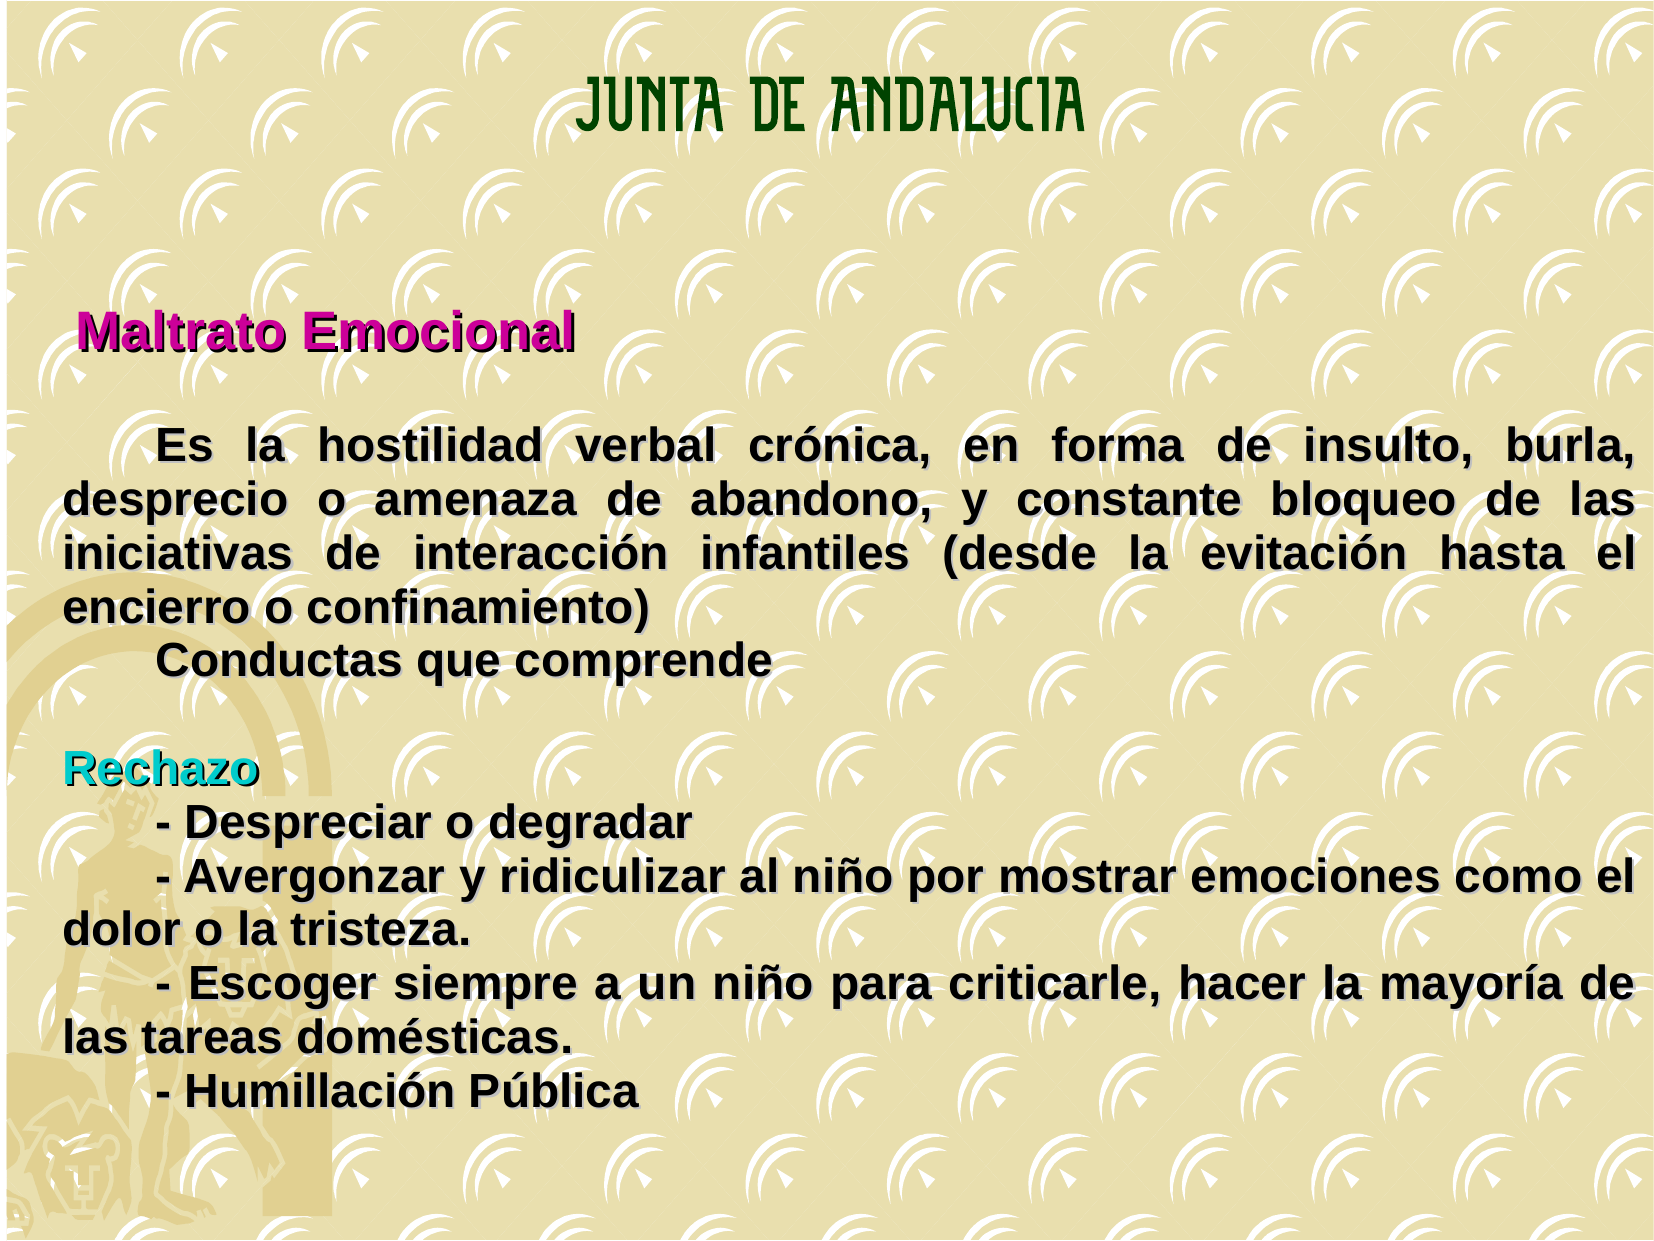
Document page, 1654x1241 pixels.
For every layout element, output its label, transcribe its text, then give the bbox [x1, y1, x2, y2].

subtitle [82, 290, 1571, 303]
text_box [35, 448, 47, 910]
picture [6, 0, 1654, 1241]
text_box Maltrato Emocional Es la hostilidad verbal crónica, en forma de insulto, burla, desprecio o amenaza de abandono, y constante bloqueo de las iniciativas de interacción infantiles (desde la evitación hasta el encierro o confinamiento) Conductas que comprende Rechazo - Despreciar o degradar - Avergonzar y ridiculizar al niño por mostrar emociones como el dolor o la tristeza. - Escoger siempre a un niño para criticarle, hacer la mayoría de las tareas domésticas. - Humillación Pública [47, 303, 1654, 1208]
